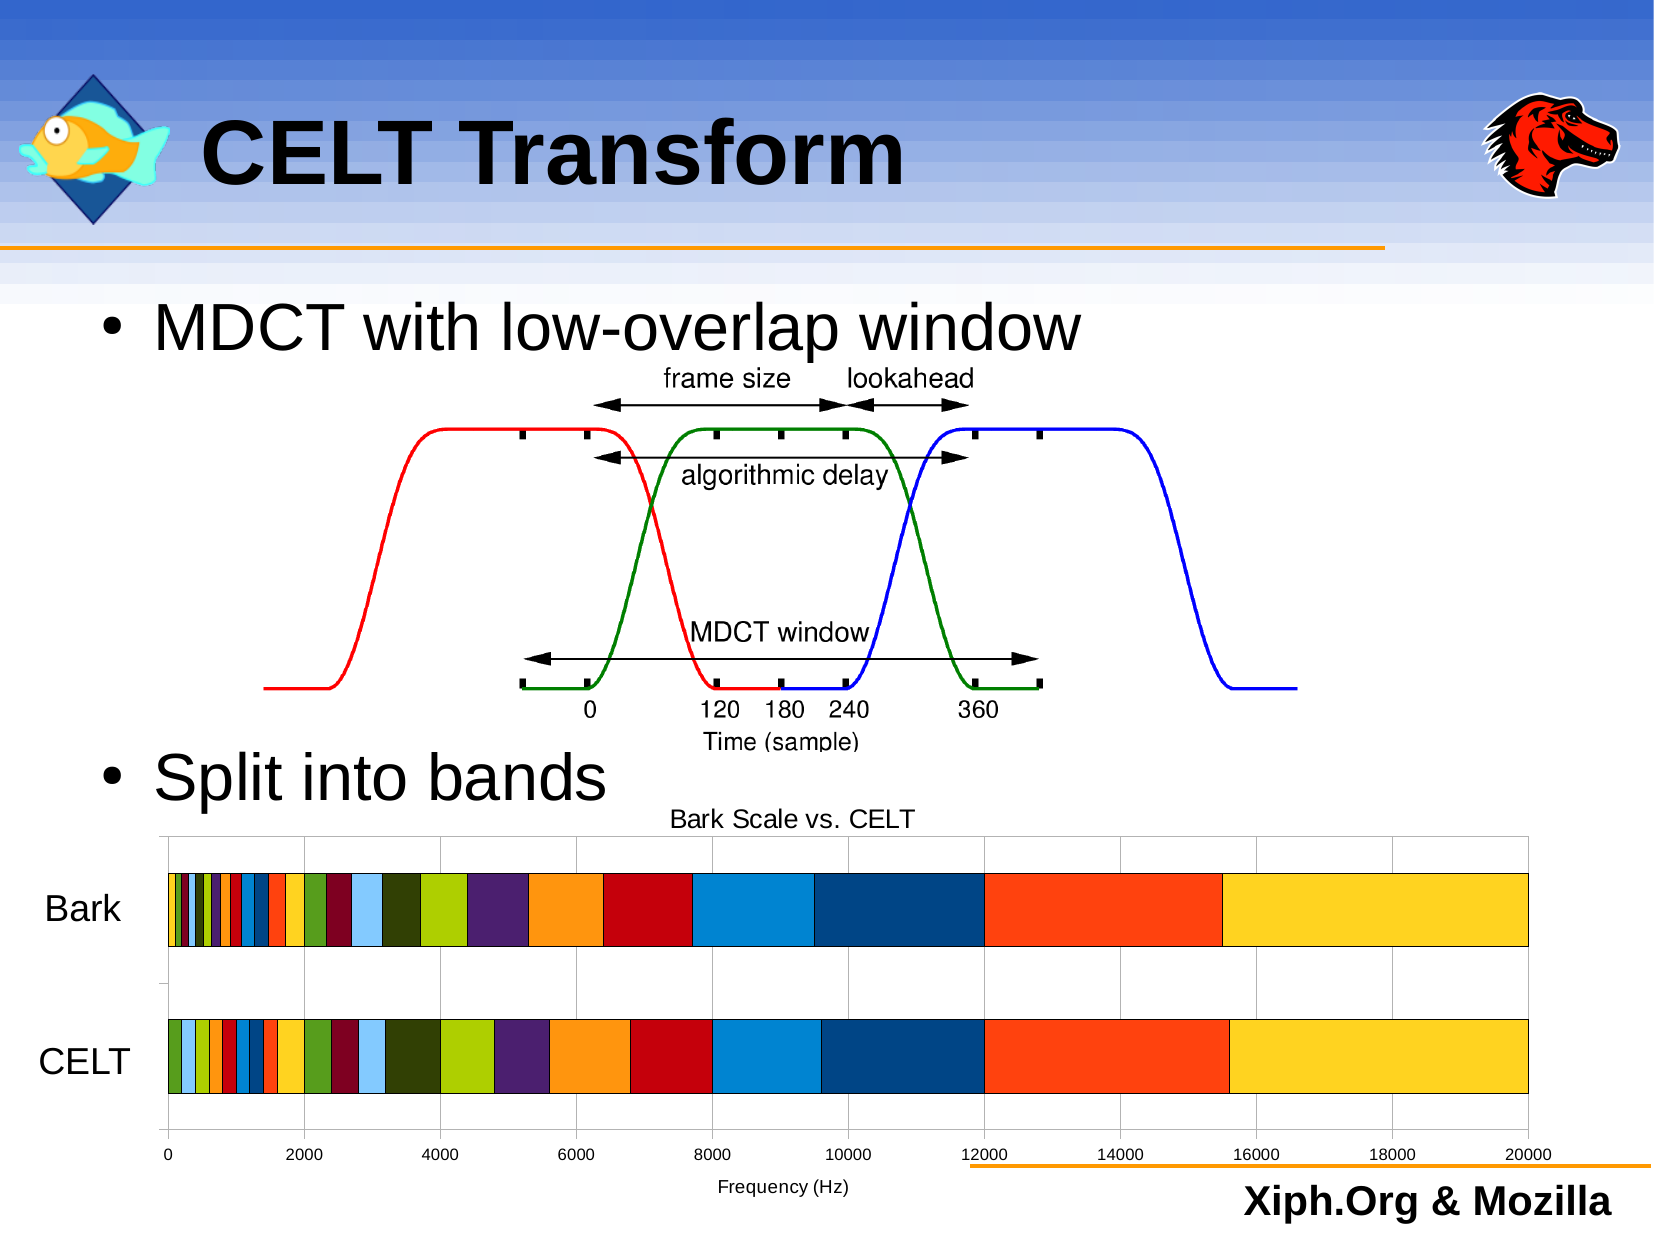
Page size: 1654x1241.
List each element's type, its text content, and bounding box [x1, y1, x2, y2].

text_box CELT [23, 1033, 150, 1091]
text_box Bark [29, 879, 137, 937]
picture [1401, 1204, 1410, 1211]
picture [1437, 1204, 1446, 1211]
chart [0, 788, 1584, 1204]
picture [1515, 1204, 1525, 1211]
picture [0, 0, 1654, 1241]
list MDCT with low-overlap window Split into bands [82, 290, 1538, 788]
picture [1291, 1204, 1300, 1211]
title CELT Transform [200, 49, 1571, 257]
picture [1353, 1204, 1369, 1211]
picture [251, 363, 1315, 752]
